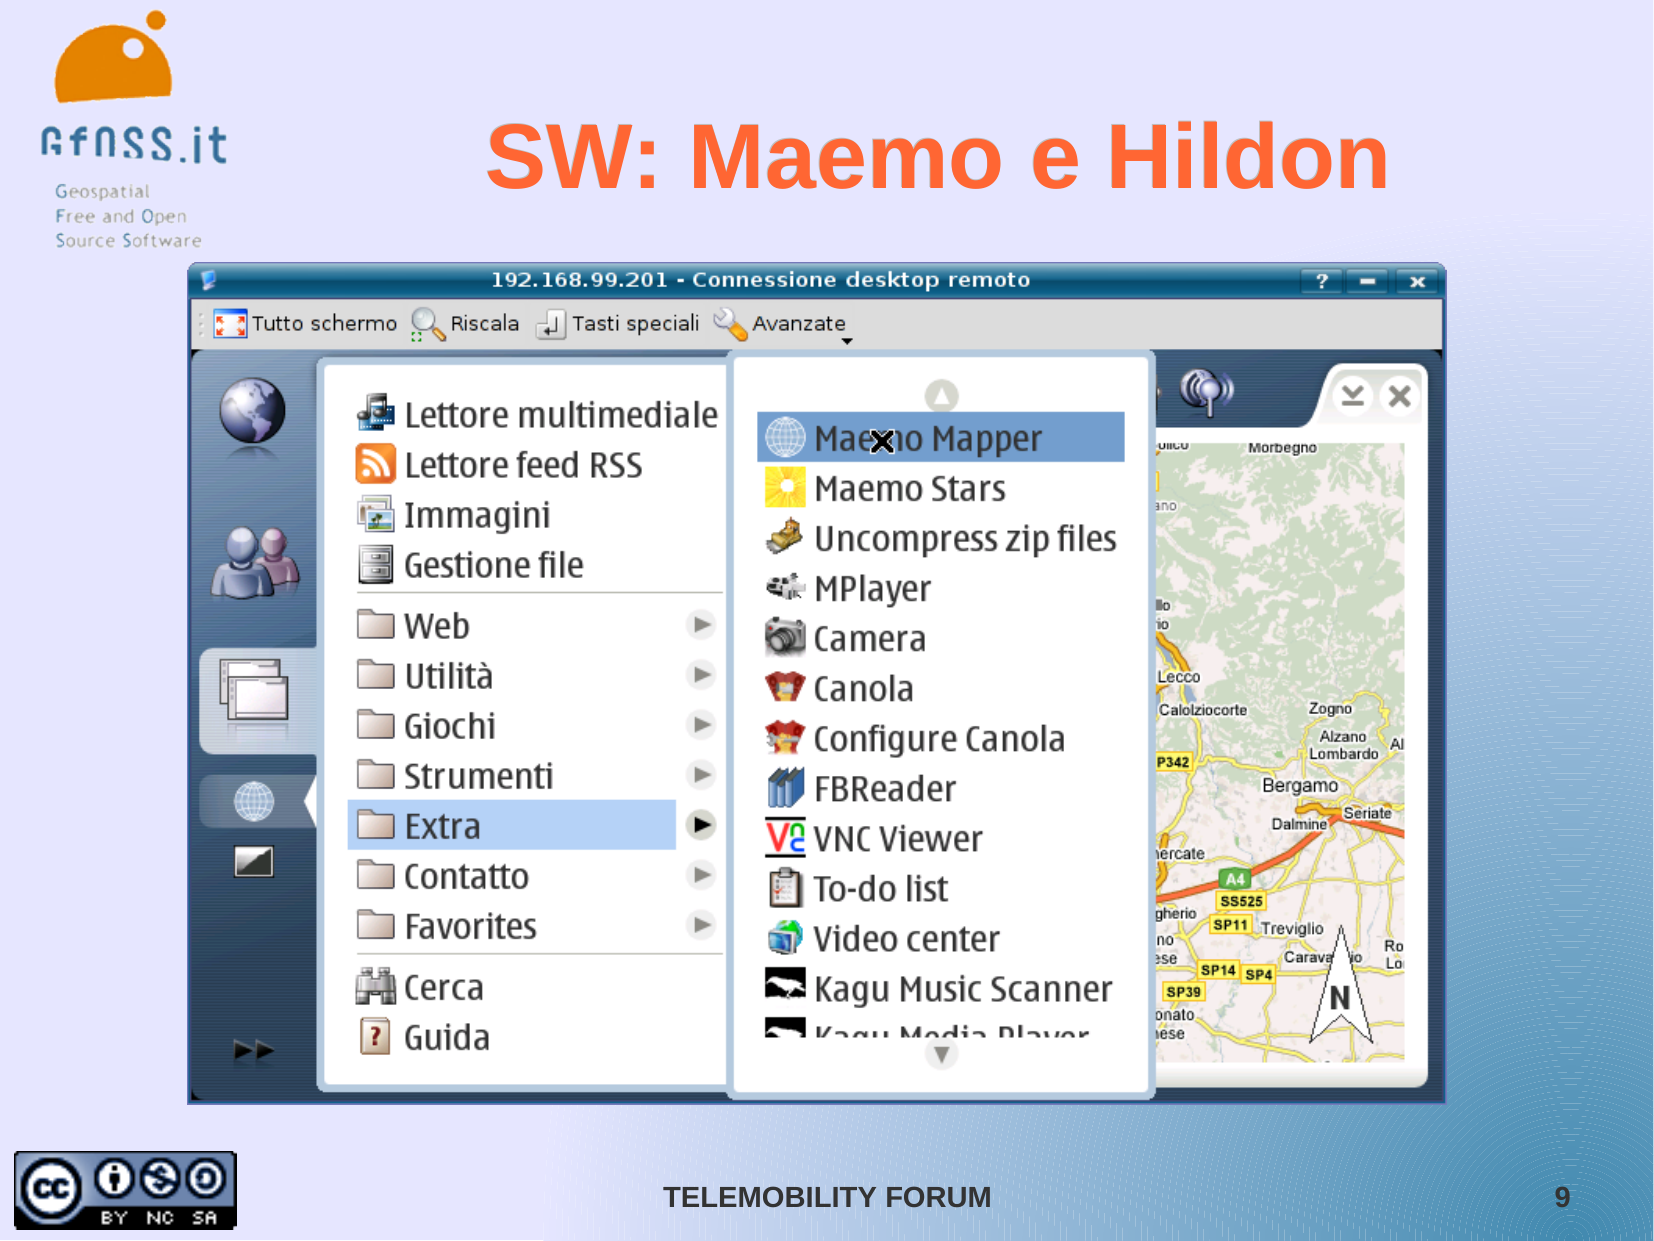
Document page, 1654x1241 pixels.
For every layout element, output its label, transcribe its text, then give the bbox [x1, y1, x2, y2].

title SW: Maemo e Hildon [289, 60, 1589, 253]
picture [0, 1, 1447, 1105]
picture [14, 1151, 237, 1230]
